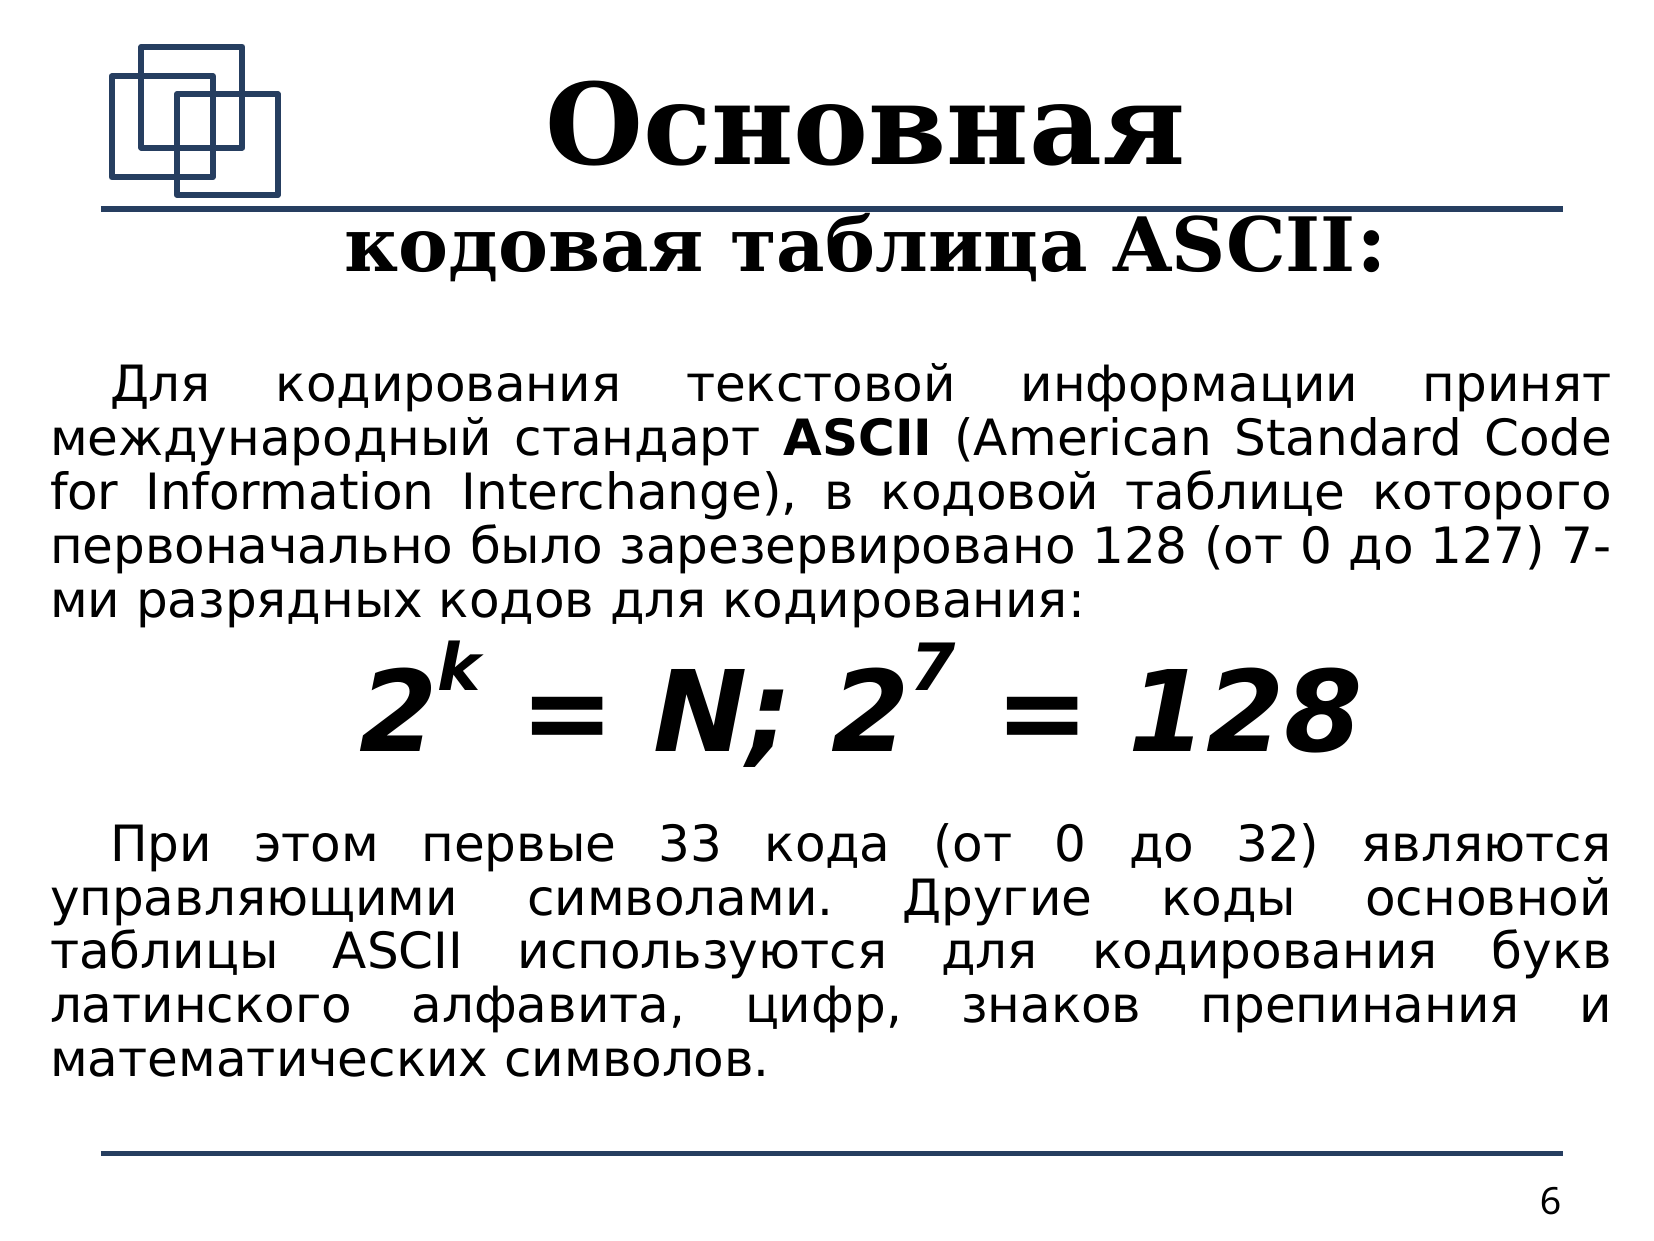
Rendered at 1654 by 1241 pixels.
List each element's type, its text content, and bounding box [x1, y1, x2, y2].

text_box Для кодирования текстовой информации принят международный стандарт ASCII (American Standard Code for Information Interchange), в кодовой таблице которого первоначально было зарезервировано 128 (от 0 до 127) 7-ми разрядных кодов для кодирования: 2k = N; 27 = 128 При этом первые 33 кода (от 0 до 32) являются управляющими символами. Другие коды основной таблицы ASCII используются для кодирования букв латинского алфавита, цифр, знаков препинания и математических символов. [35, 350, 1628, 1172]
title Основная кодовая таблица ASCII: [163, 29, 1569, 306]
